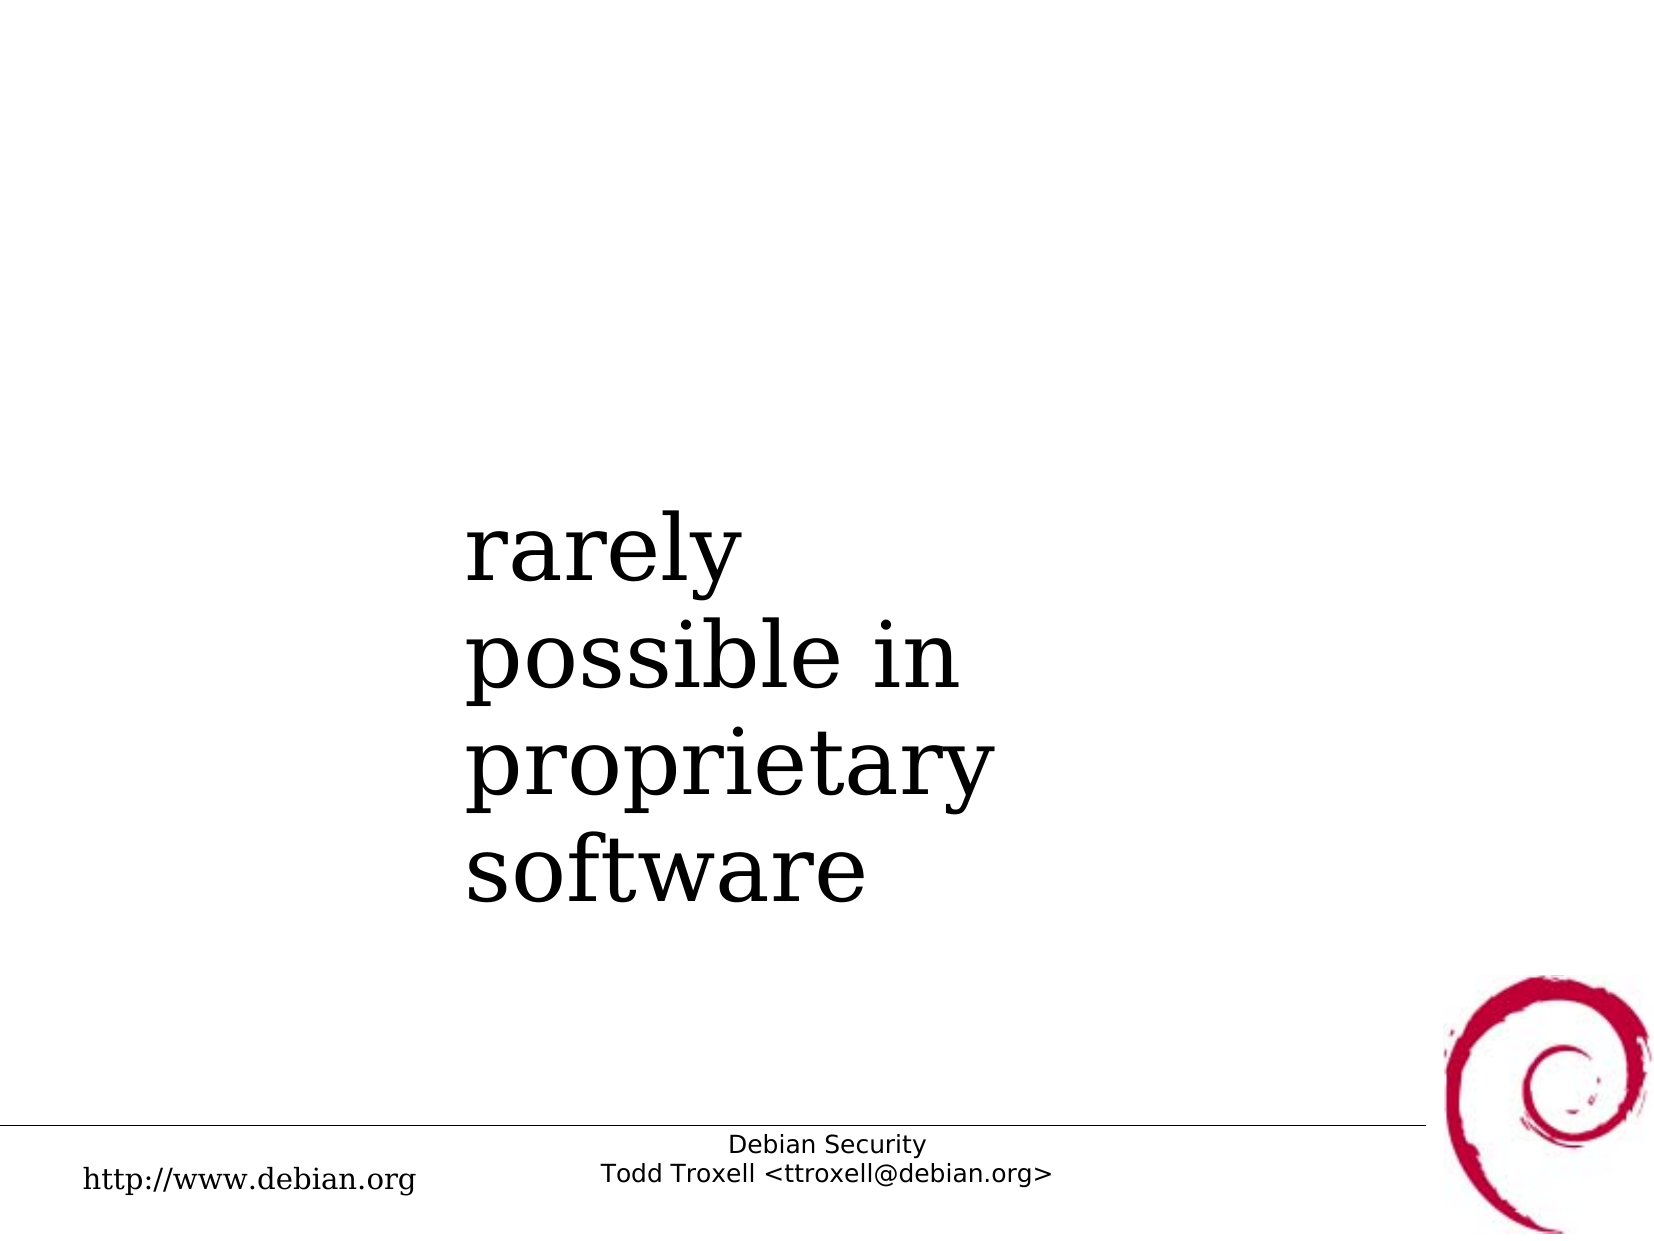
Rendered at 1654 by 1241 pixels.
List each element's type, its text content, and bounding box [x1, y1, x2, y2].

text_box rarely possible in proprietary software [450, 487, 1163, 931]
picture [1443, 975, 1654, 1234]
